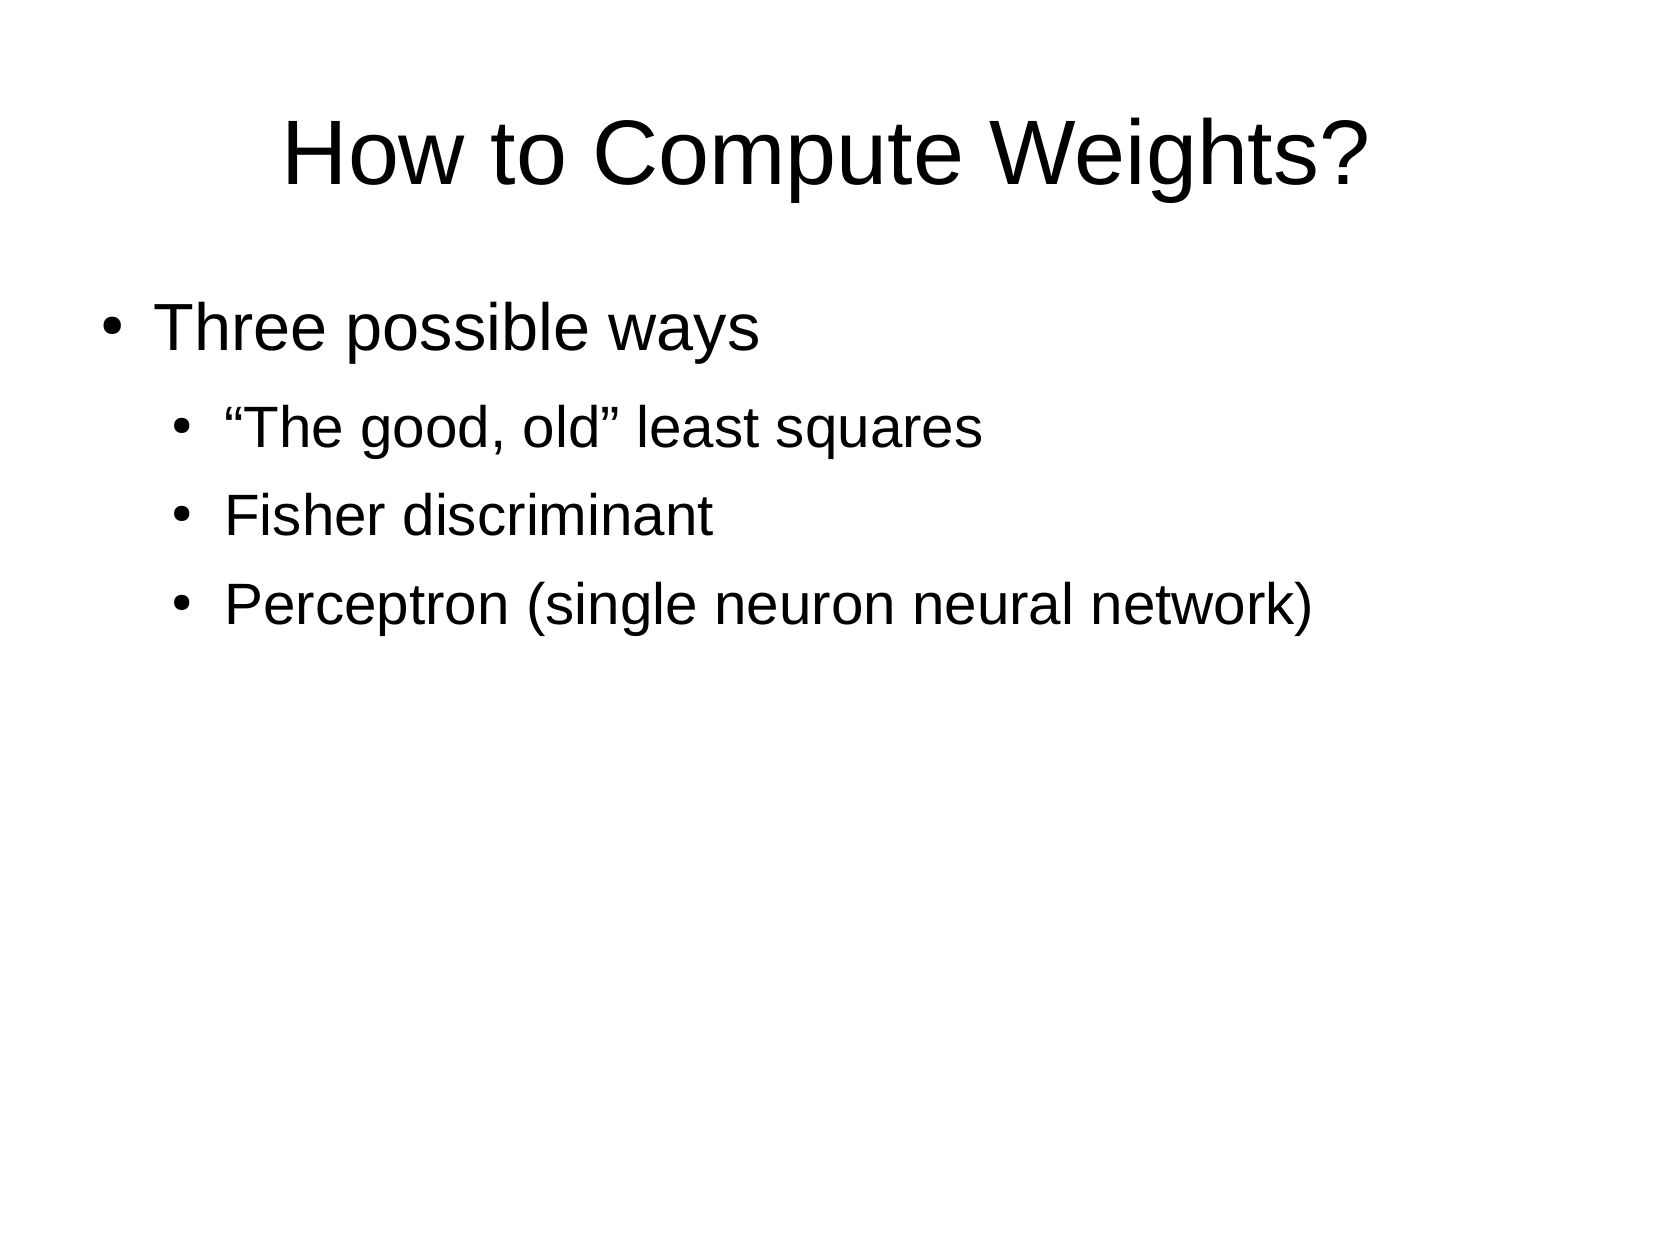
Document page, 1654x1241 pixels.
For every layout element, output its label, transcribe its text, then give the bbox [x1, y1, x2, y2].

list Three possible ways “The good, old” least squares Fisher discriminant Perceptron (single neuron neural network) [82, 290, 1571, 1109]
title How to Compute Weights? [82, 49, 1571, 257]
